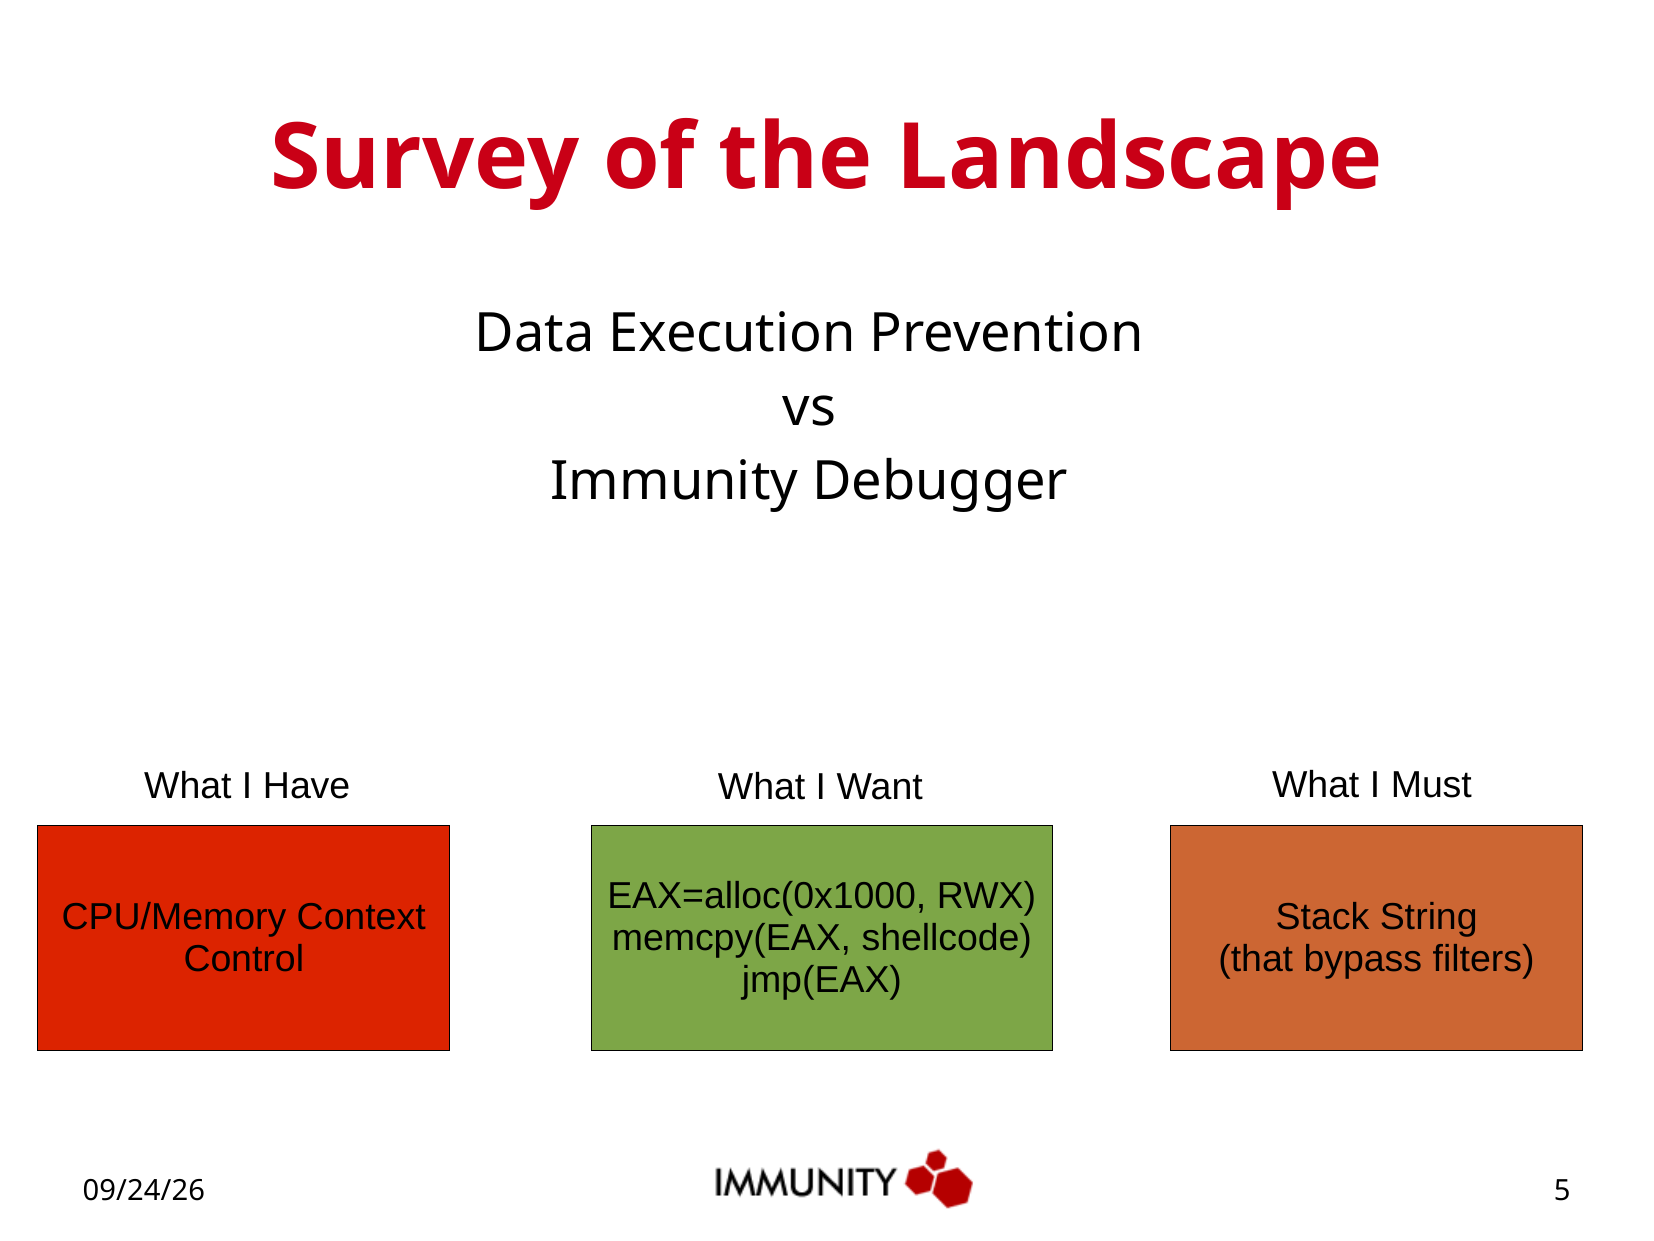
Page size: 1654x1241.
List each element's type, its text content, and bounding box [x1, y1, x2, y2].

text_box What I Have [129, 757, 365, 829]
text_box EAX=alloc(0x1000, RWX) memcpy(EAX, shellcode) jmp(EAX) [591, 825, 1053, 1051]
text_box Data Execution Prevention vs Immunity Debugger [399, 286, 1220, 599]
text_box CPU/Memory Context Control [37, 825, 450, 1051]
text_box What I Must [1257, 755, 1488, 827]
picture [694, 1130, 984, 1235]
text_box Stack String (that bypass filters) [1170, 825, 1583, 1051]
title Survey of the Landscape [82, 49, 1571, 257]
text_box What I Want [703, 757, 939, 825]
